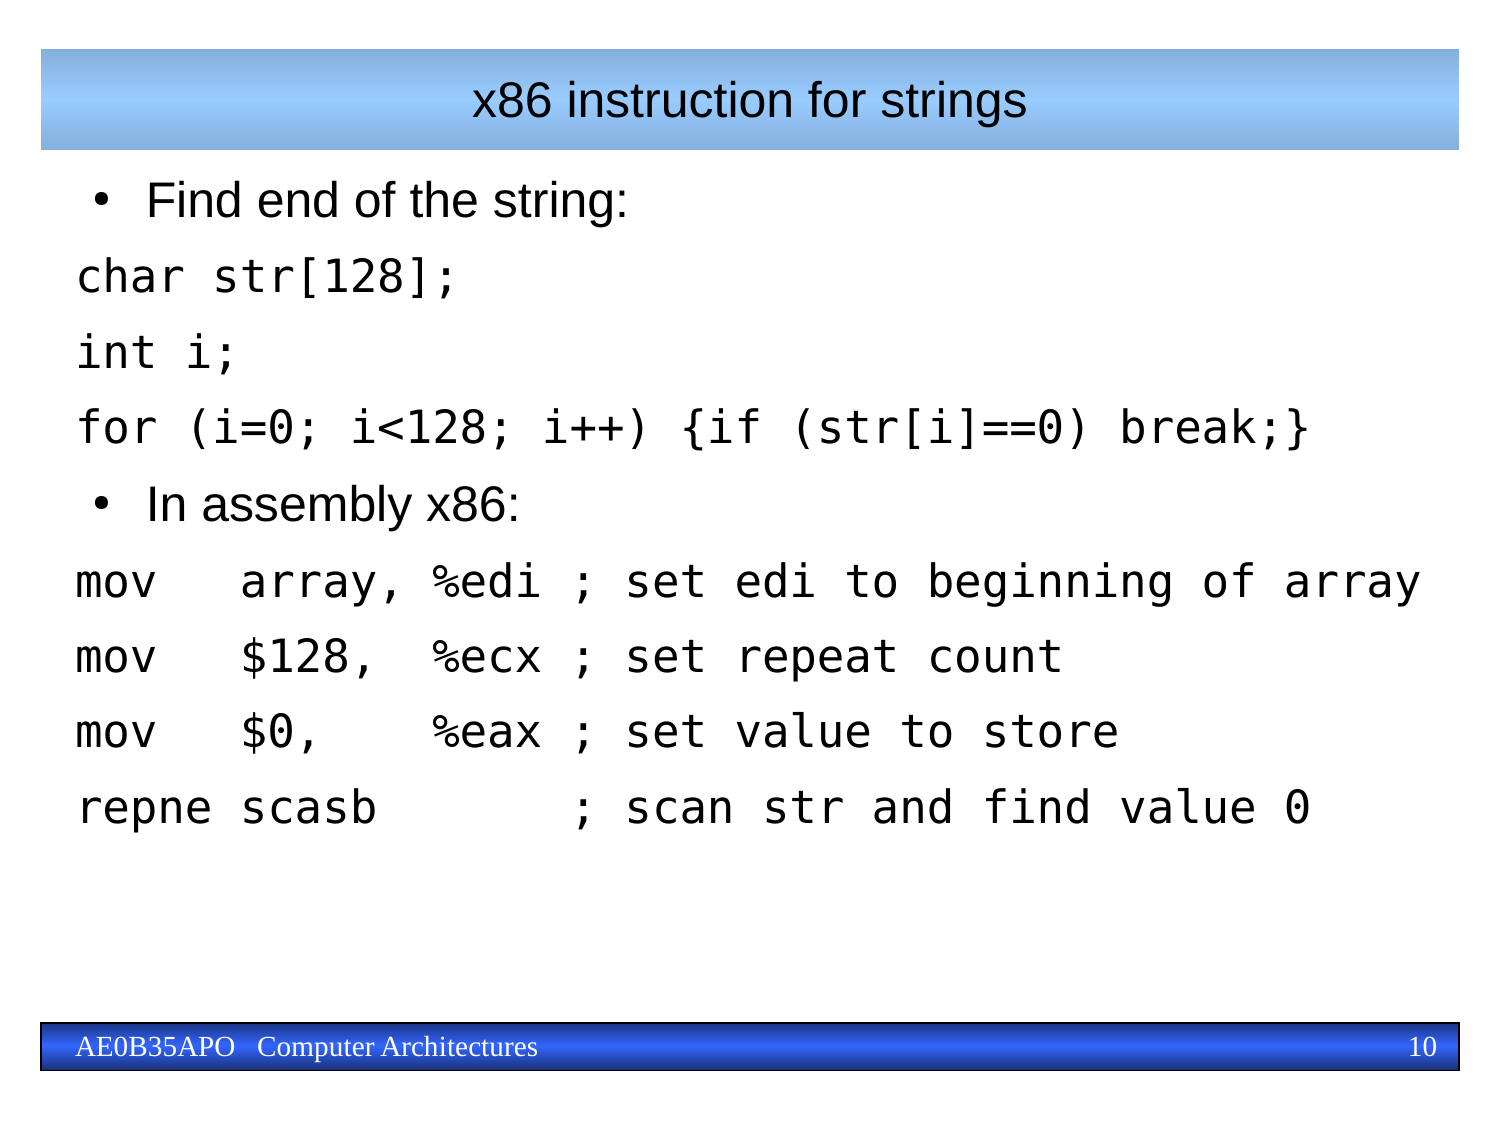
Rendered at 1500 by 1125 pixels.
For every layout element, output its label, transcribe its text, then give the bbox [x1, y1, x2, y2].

title x86 instruction for strings [41, 49, 1459, 150]
list Find end of the string: char str[128]; int i; for (i=0; i<128; i++) {if (str[i]==0) break;} In assembly x86: mov array, %edi ; set edi to beginning of array mov $128, %ecx ; set repeat count mov $0, %eax ; set value to store repne scasb ; scan str and find value 0 [75, 172, 1426, 916]
